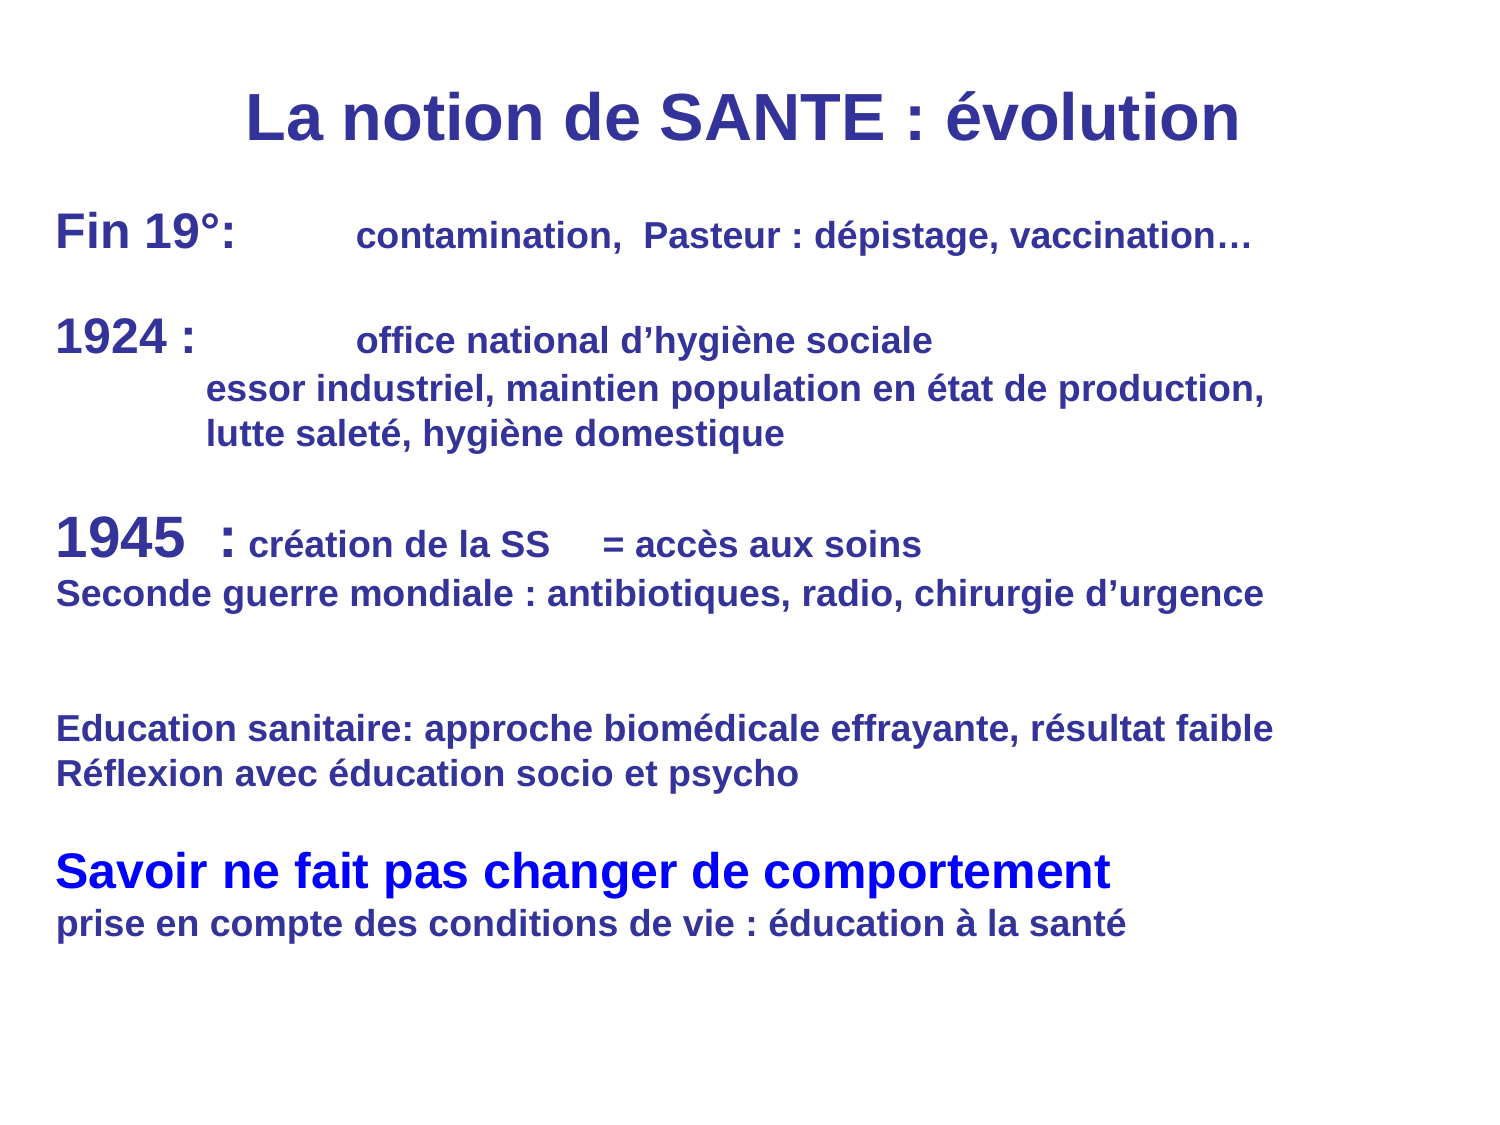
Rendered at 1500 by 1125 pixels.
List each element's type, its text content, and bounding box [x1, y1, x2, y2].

text_box La notion de SANTE : évolution Fin 19°: contamination, Pasteur : dépistage, vaccination… 1924 : office national d’hygiène sociale essor industriel, maintien population en état de production, lutte saleté, hygiène domestique 1945 : création de la SS = accès aux soins Seconde guerre mondiale : antibiotiques, radio, chirurgie d’urgence Education sanitaire: approche biomédicale effrayante, résultat faible Réflexion avec éducation socio et psycho Savoir ne fait pas changer de comportement prise en compte des conditions de vie : éducation à la santé [41, 66, 1447, 1021]
